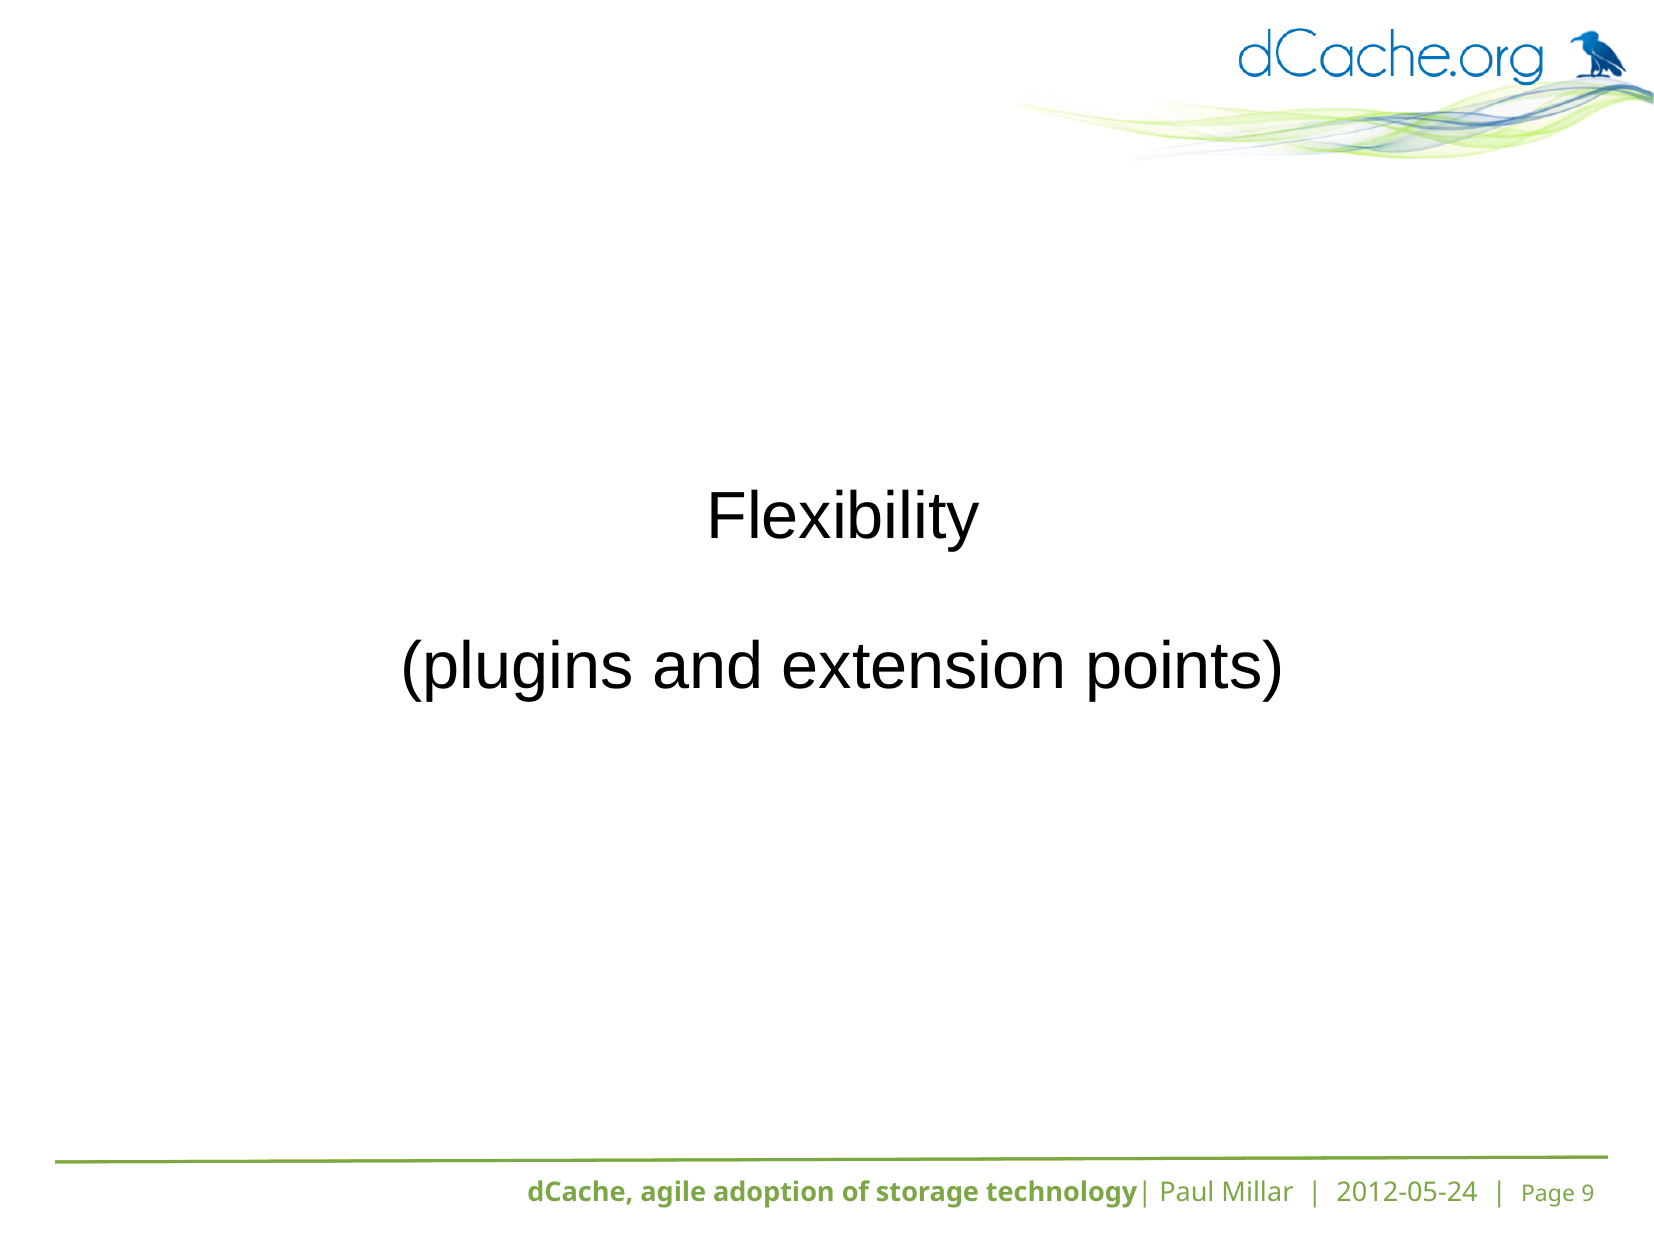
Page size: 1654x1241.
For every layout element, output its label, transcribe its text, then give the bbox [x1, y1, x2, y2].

subtitle Flexibility (plugins and extension points) [82, 158, 1605, 1023]
picture [956, 16, 1654, 169]
